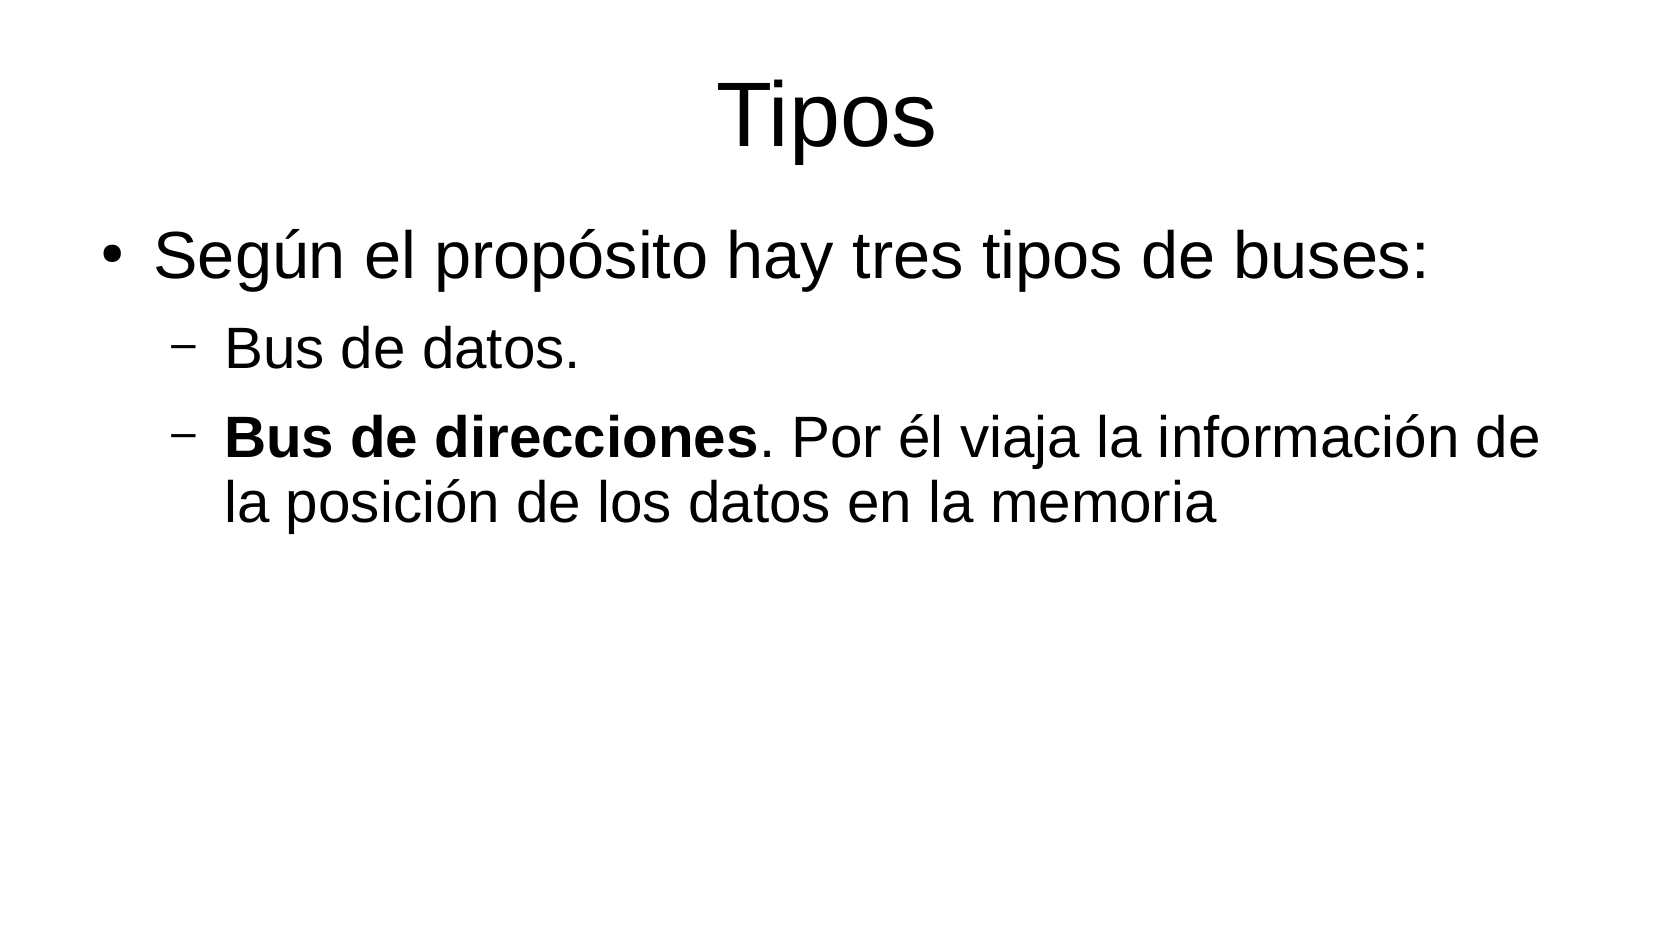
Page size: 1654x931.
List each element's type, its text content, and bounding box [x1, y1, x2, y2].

title Tipos [82, 37, 1571, 193]
list Según el propósito hay tres tipos de buses: Bus de datos. Bus de direcciones. Por él viaja la información de la posición de los datos en la memoria [82, 217, 1571, 758]
